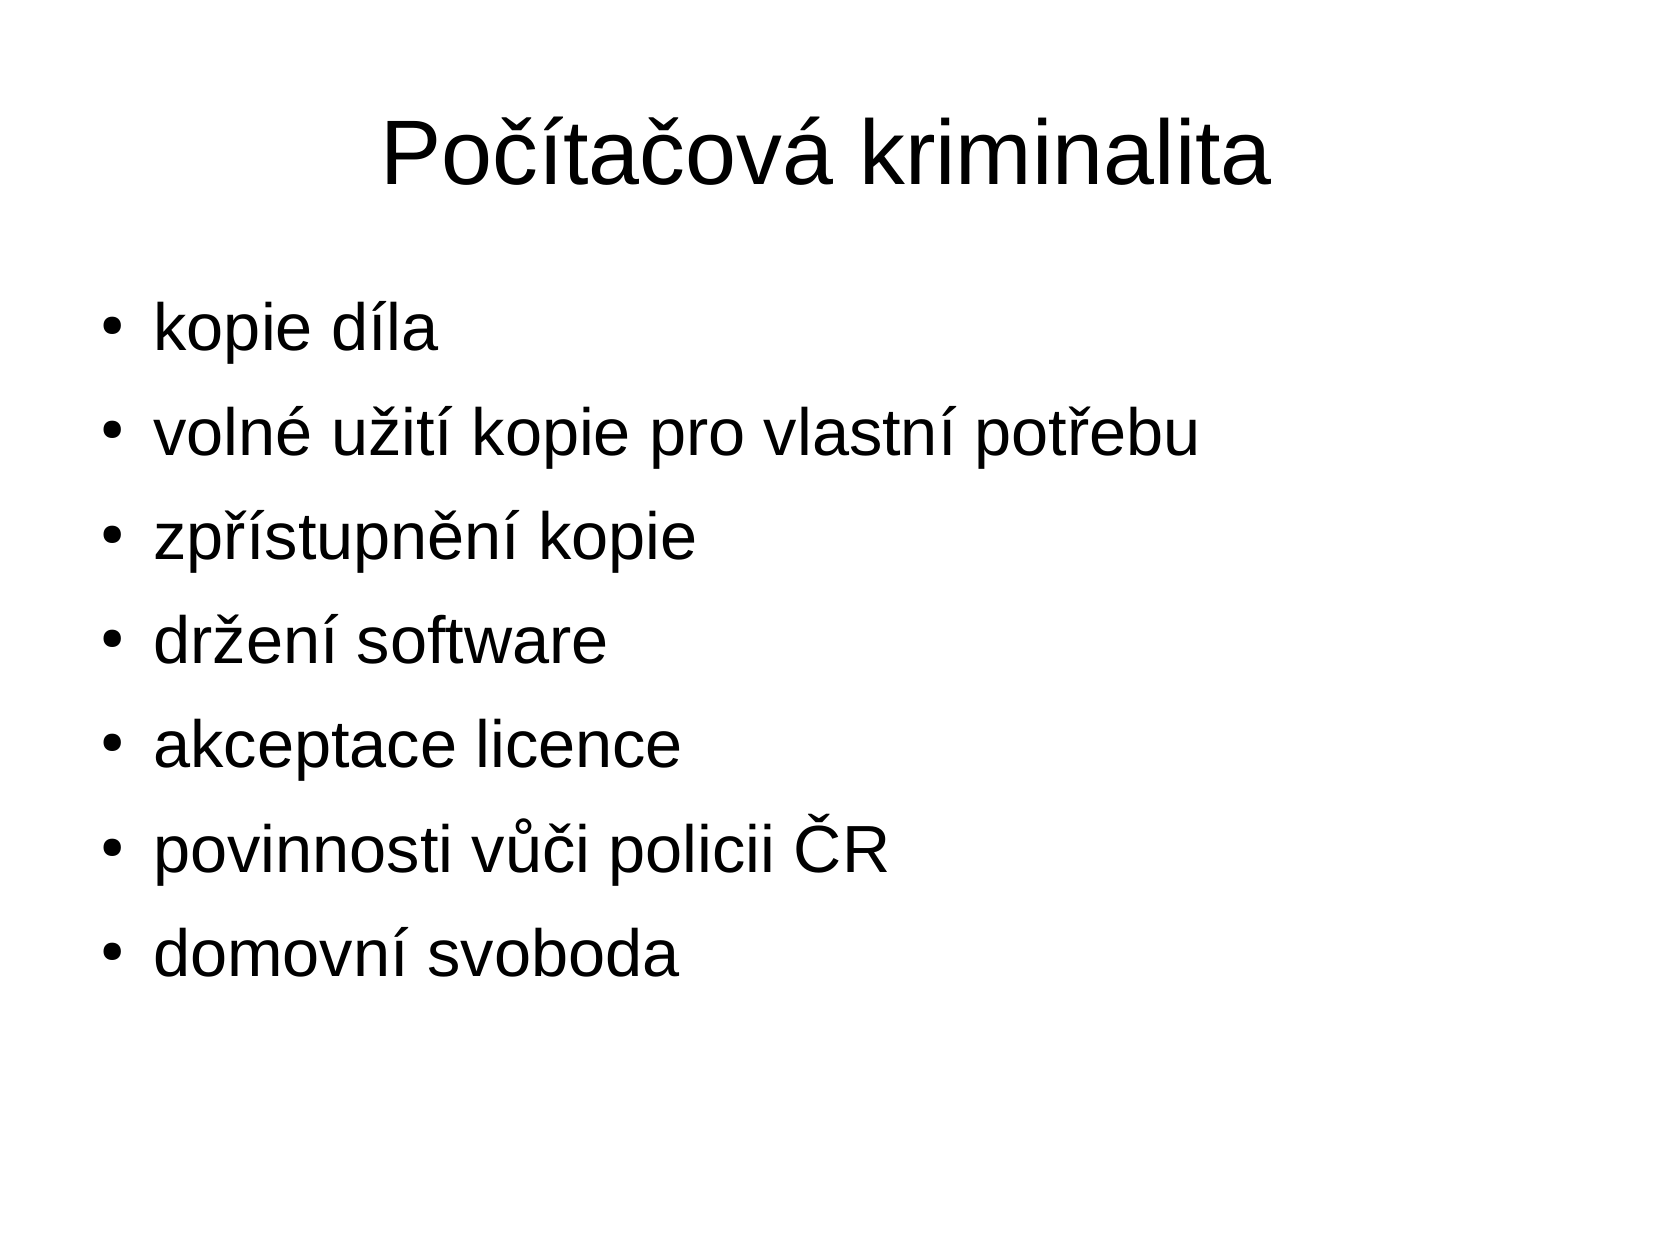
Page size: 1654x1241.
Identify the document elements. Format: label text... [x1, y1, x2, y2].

list kopie díla volné užití kopie pro vlastní potřebu zpřístupnění kopie držení software akceptace licence povinnosti vůči policii ČR domovní svoboda [82, 290, 1538, 1010]
title Počítačová kriminalita [82, 49, 1571, 257]
